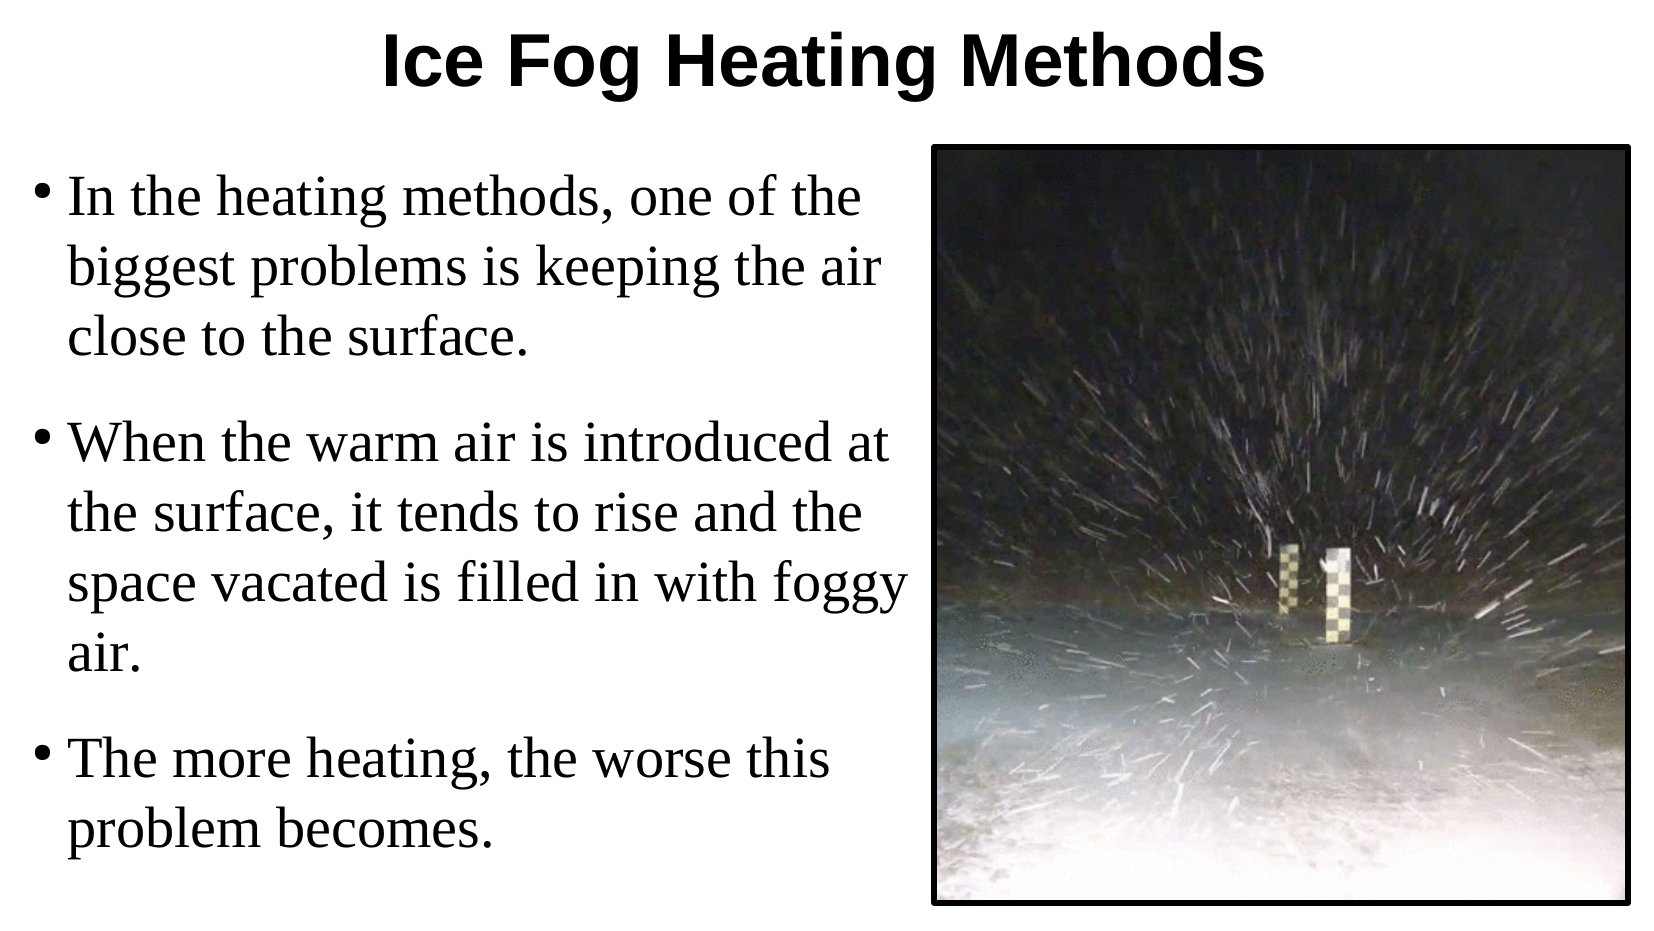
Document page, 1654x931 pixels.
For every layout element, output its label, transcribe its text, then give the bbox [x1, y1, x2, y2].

title Ice Fog Heating Methods [0, 5, 1654, 107]
picture [937, 150, 1625, 901]
text_box In the heating methods, one of the biggest problems is keeping the air close to the surface. When the warm air is introduced at the surface, it tends to rise and the space vacated is filled in with foggy air. The more heating, the worse this problem becomes. [4, 149, 931, 867]
